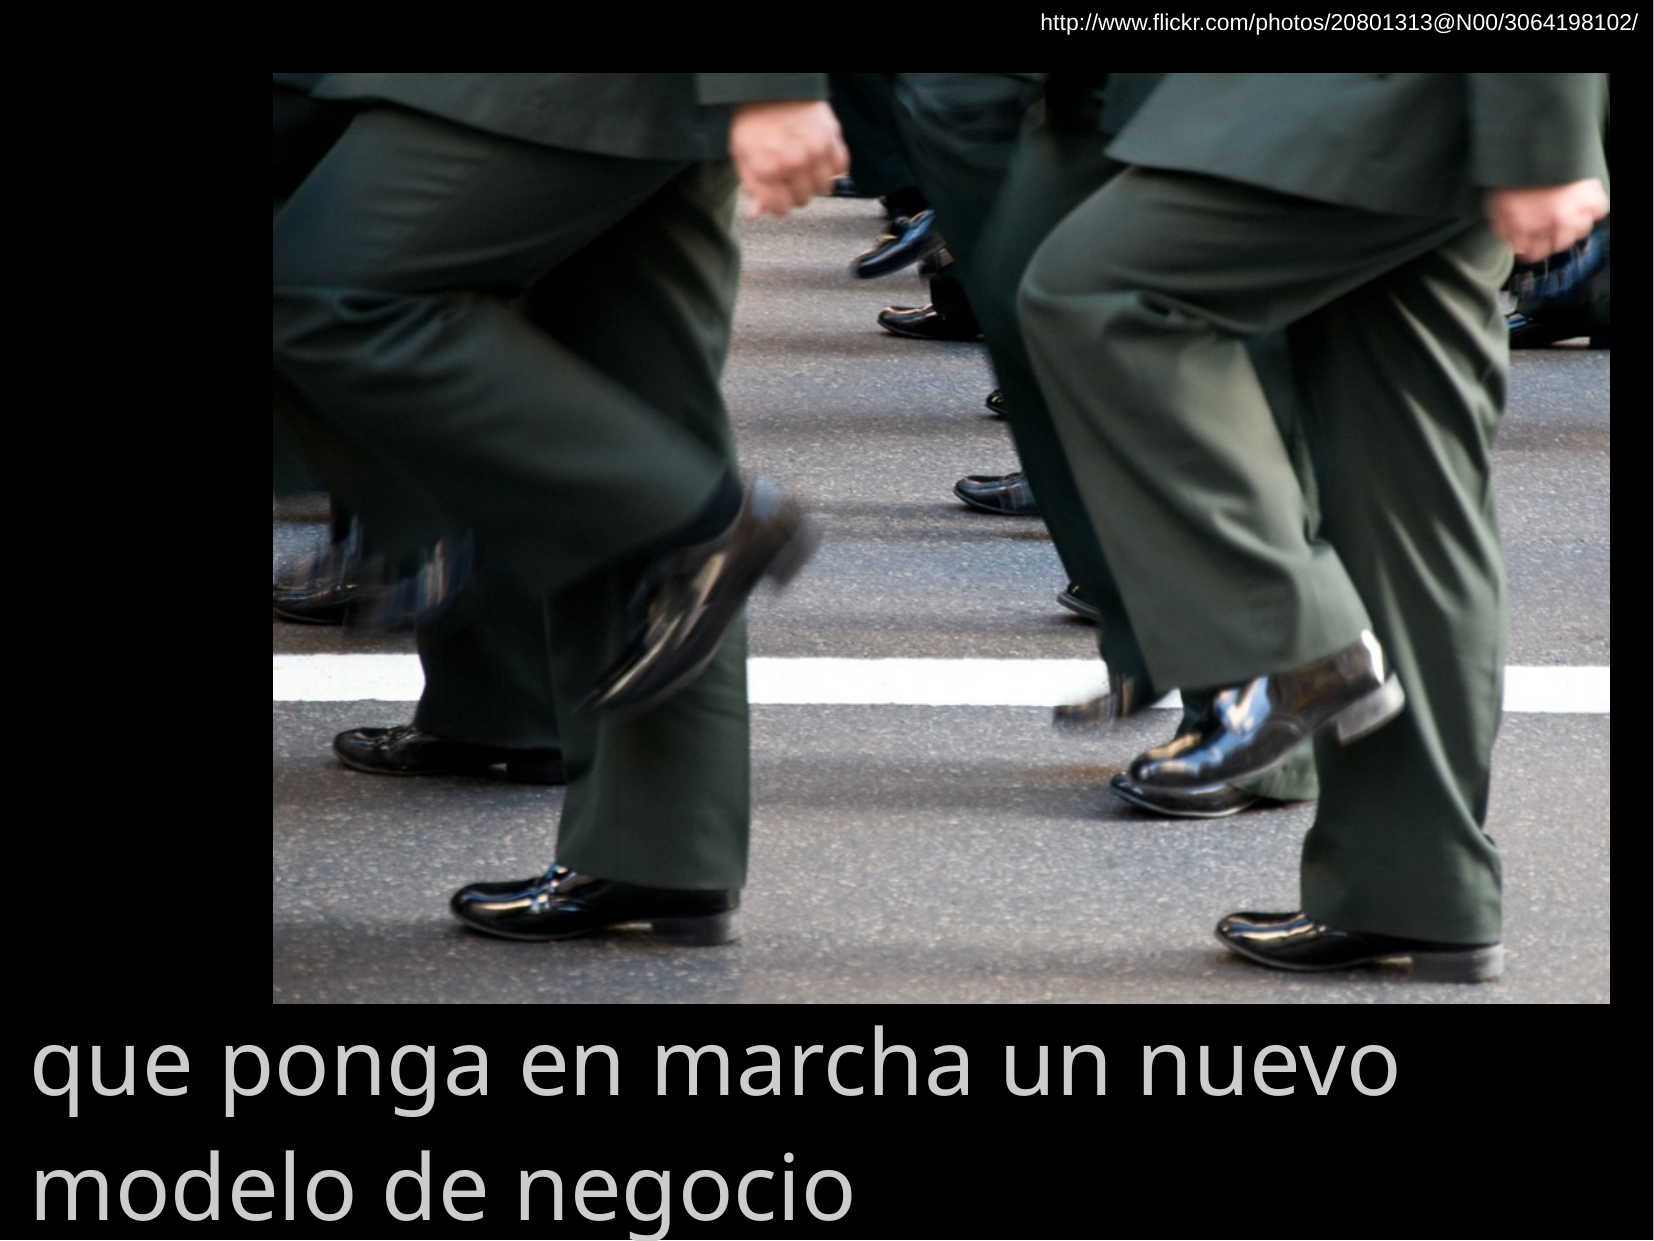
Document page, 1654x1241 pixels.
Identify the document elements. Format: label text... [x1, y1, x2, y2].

picture [273, 73, 1610, 1004]
title que ponga en marcha un nuevo modelo de negocio [29, 1009, 1639, 1236]
text_box http://www.flickr.com/photos/20801313@N00/3064198102/ [974, 2, 1654, 60]
